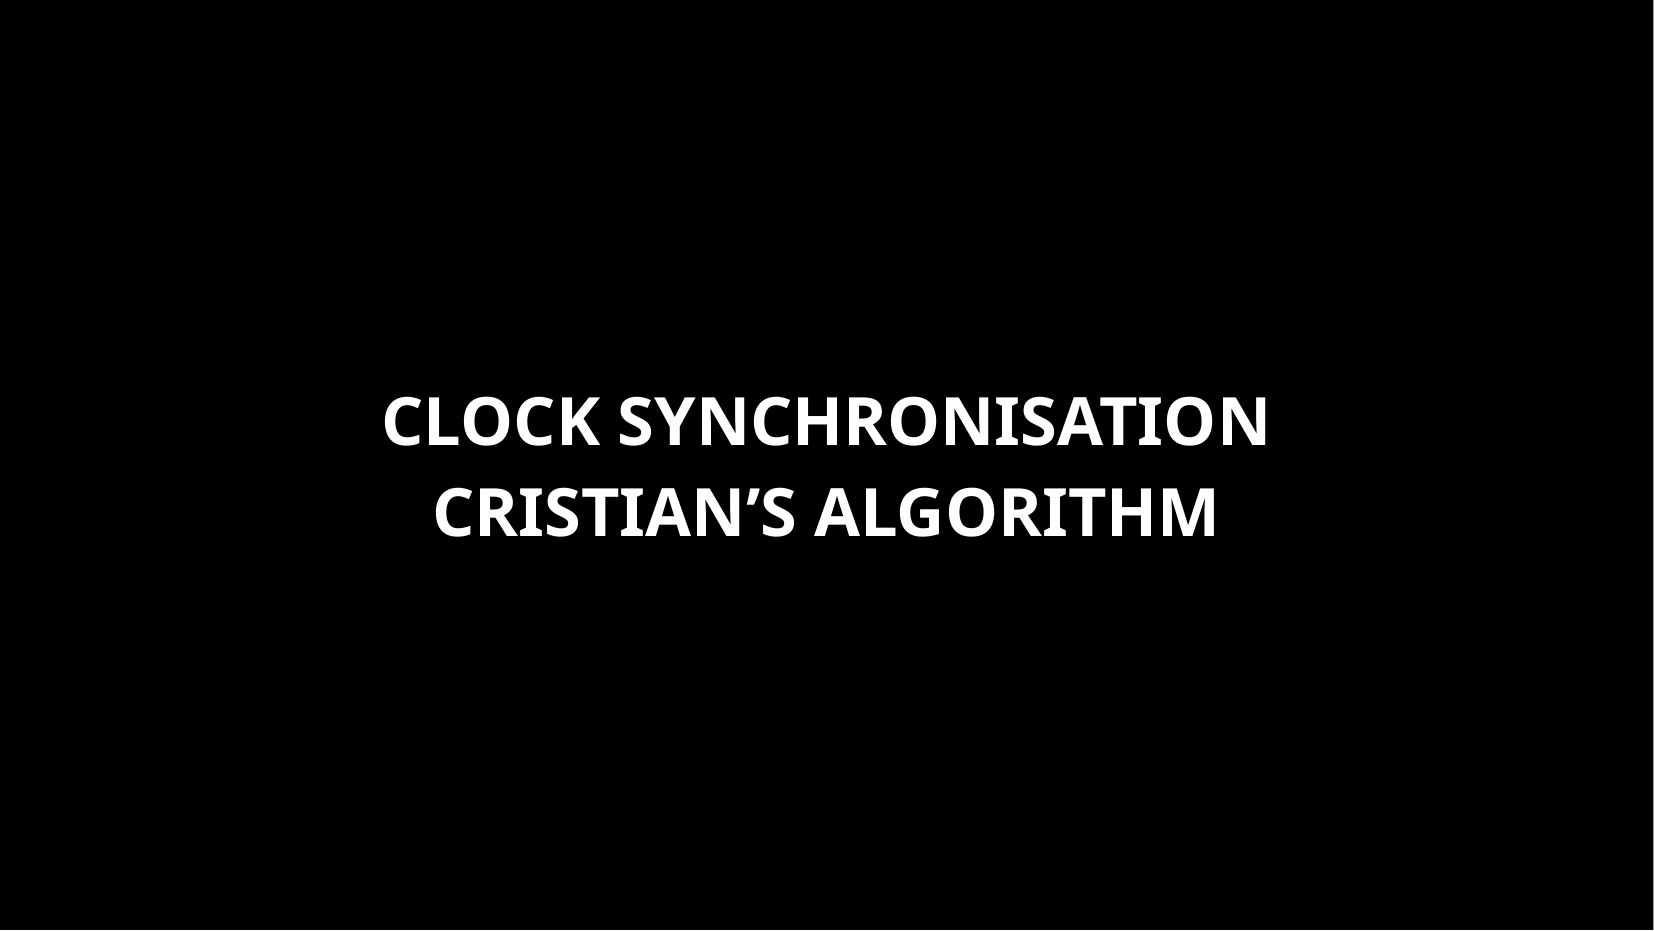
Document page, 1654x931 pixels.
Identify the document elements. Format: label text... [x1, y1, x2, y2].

title CLOCK SYNCHRONISATION CRISTIAN’S ALGORITHM [82, 384, 1571, 547]
